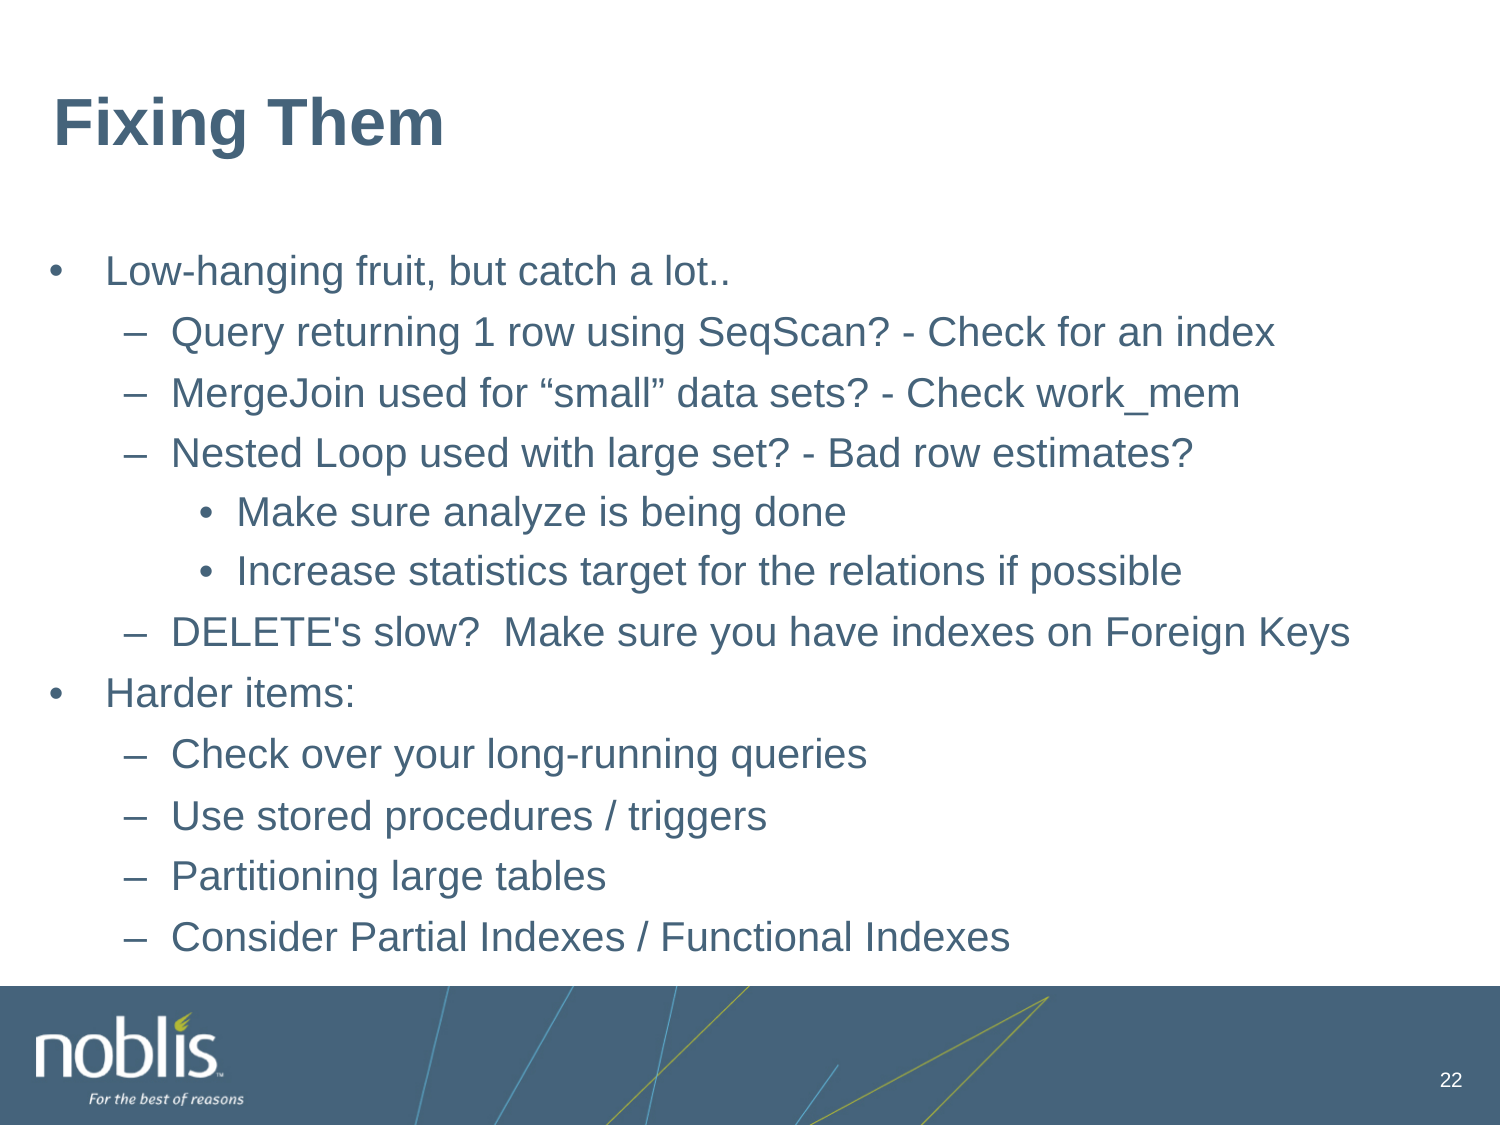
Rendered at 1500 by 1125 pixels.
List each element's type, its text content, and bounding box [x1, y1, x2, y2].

title Fixing Them [53, 38, 1438, 211]
picture [0, 986, 1500, 1125]
list Low-hanging fruit, but catch a lot.. Query returning 1 row using SeqScan? - Check for an index MergeJoin used for “small” data sets? - Check work_mem Nested Loop used with large set? - Bad row estimates? Make sure analyze is being done Increase statistics target for the relations if possible DELETE's slow? Make sure you have indexes on Foreign Keys Harder items: Check over your long-running queries Use stored procedures / triggers Partitioning large tables Consider Partial Indexes / Functional Indexes [48, 247, 1426, 976]
